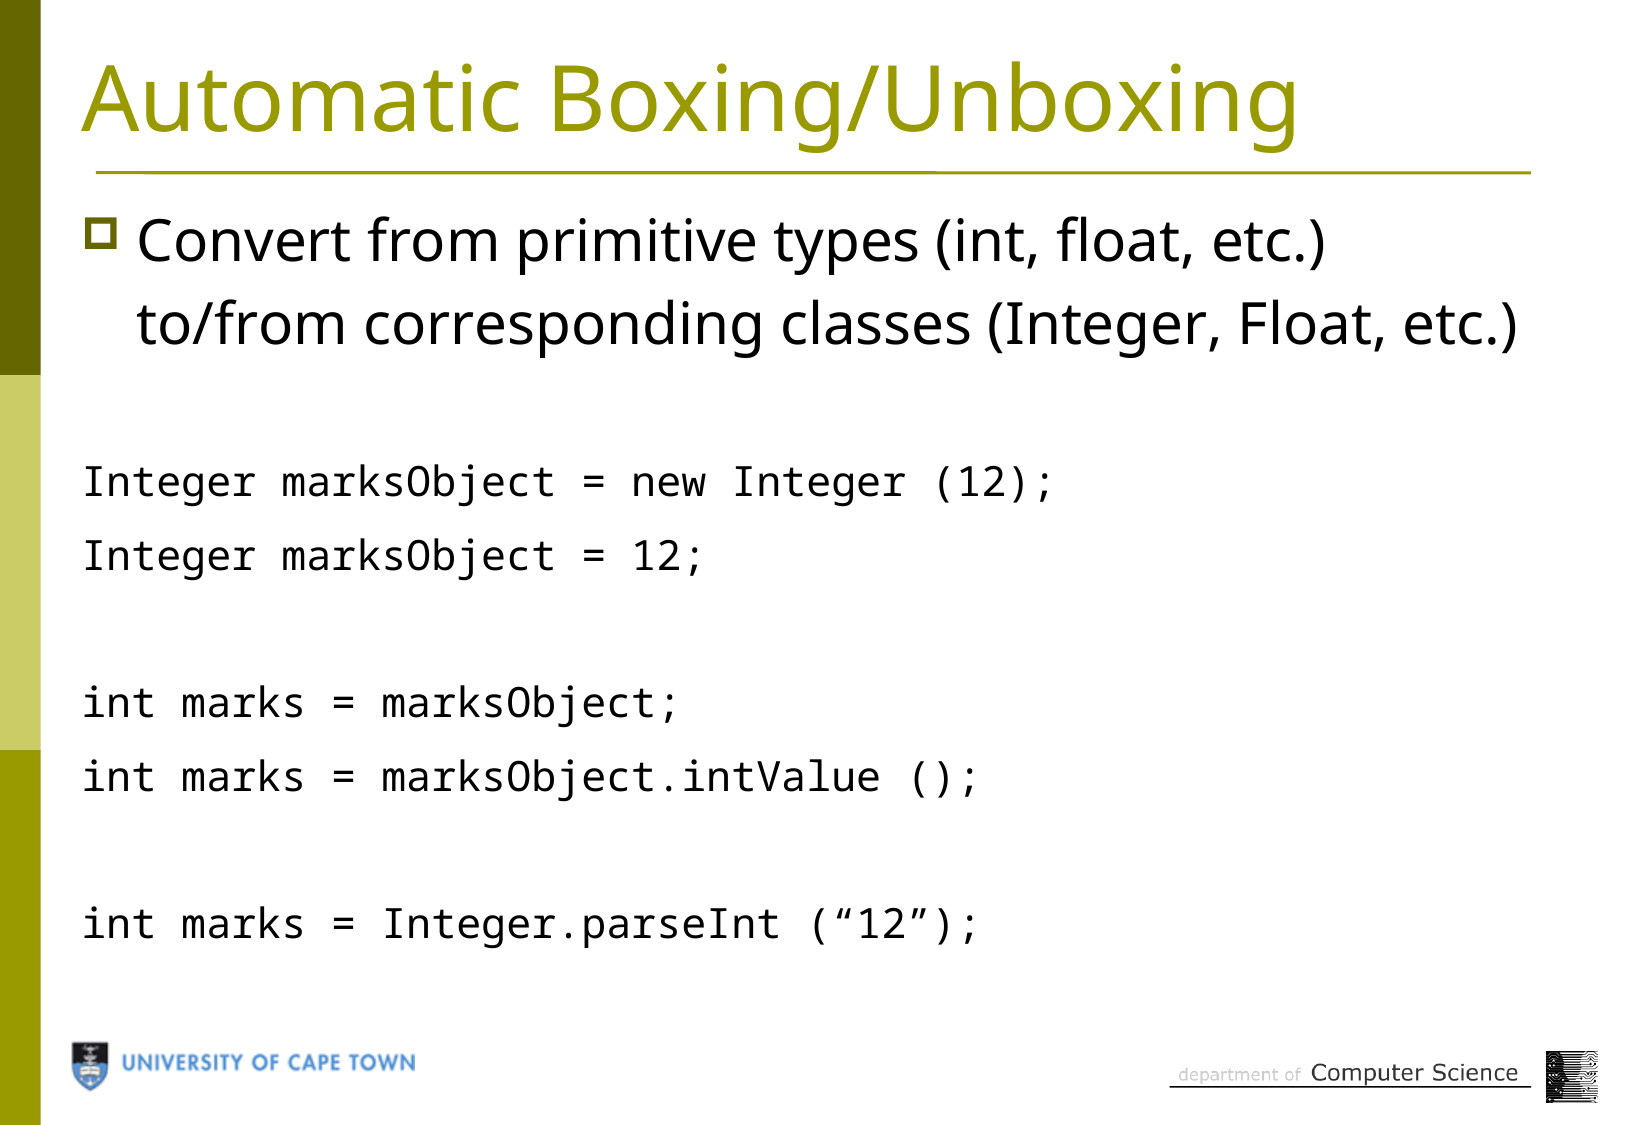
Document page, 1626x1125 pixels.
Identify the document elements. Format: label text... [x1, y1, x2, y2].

picture [1546, 1051, 1598, 1103]
title Automatic Boxing/Unboxing [81, 36, 1543, 165]
list Convert from primitive types (int, float, etc.) to/from corresponding classes (Integer, Float, etc.) Integer marksObject = new Integer (12); Integer marksObject = 12; int marks = marksObject; int marks = marksObject.intValue (); int marks = Integer.parseInt (“12”); [81, 196, 1543, 991]
picture [61, 1024, 415, 1103]
picture [1169, 1043, 1532, 1091]
